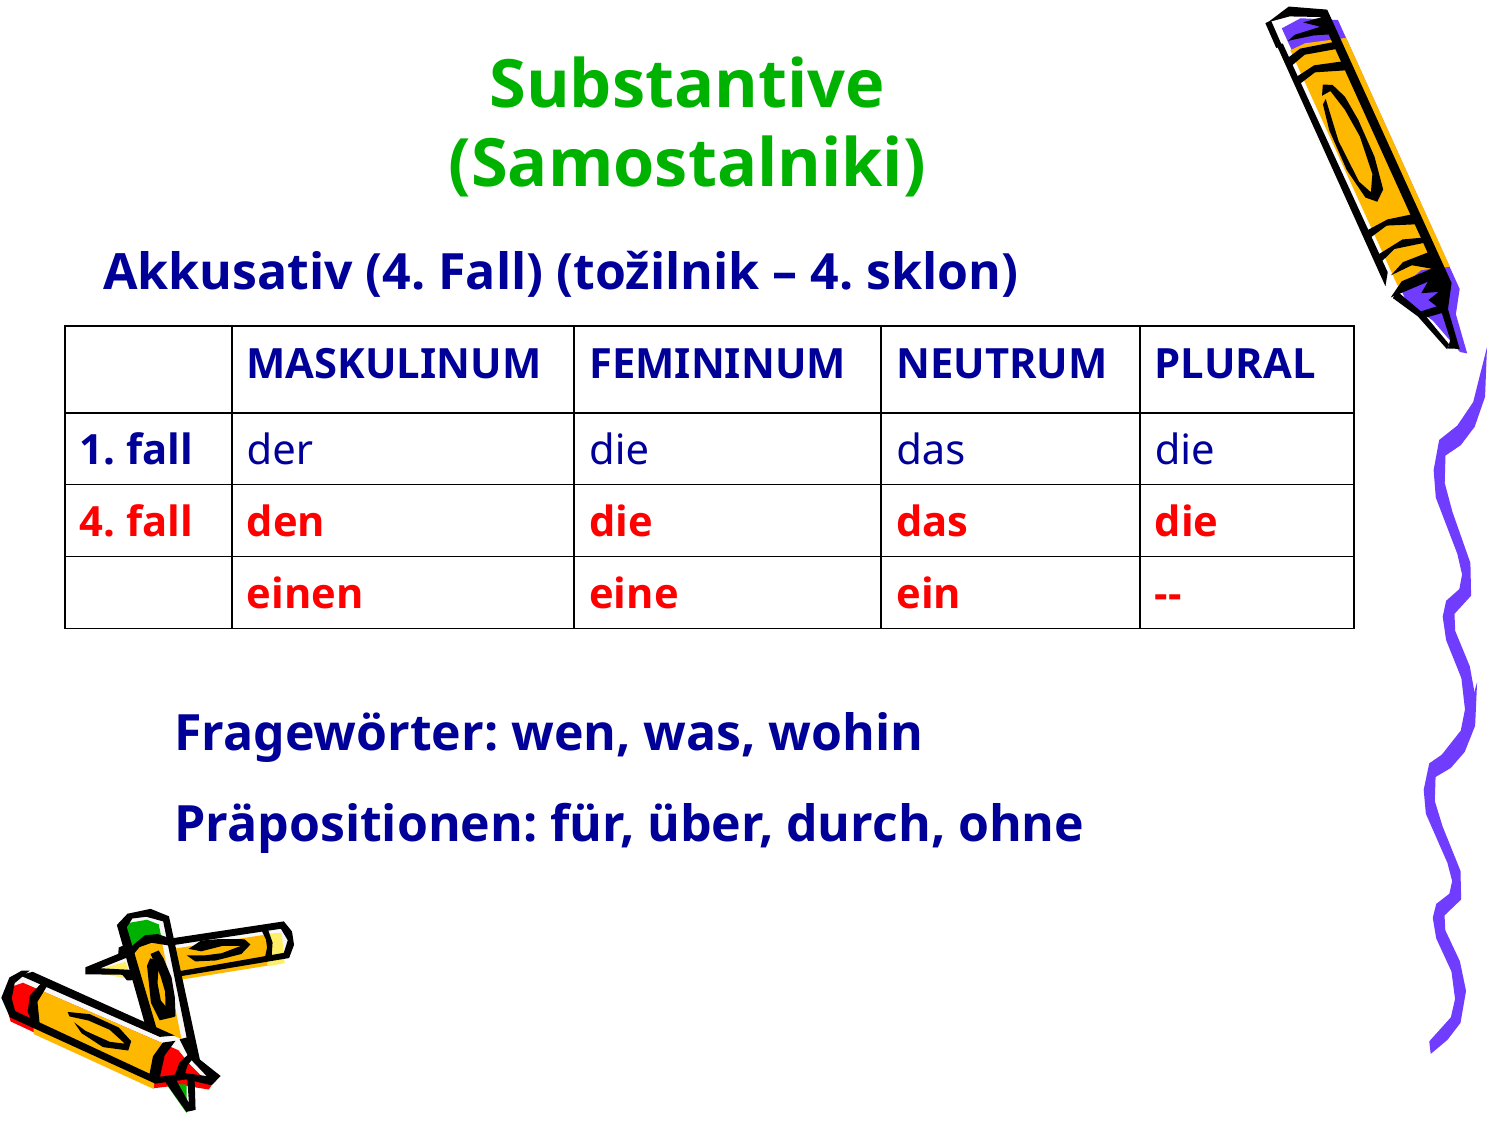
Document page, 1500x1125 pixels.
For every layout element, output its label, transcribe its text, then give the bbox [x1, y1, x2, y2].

table_header FEMININUM [575, 327, 880, 412]
text_box Akkusativ (4. Fall) (tožilnik – 4. sklon) [41, 231, 1081, 307]
title Substantive (Samostalniki) [123, 42, 1251, 208]
table_cell die [575, 485, 880, 556]
table_header MASKULINUM [233, 327, 573, 412]
table_cell -- [1141, 557, 1353, 628]
table_cell 1. fall [66, 414, 231, 484]
table_cell [66, 557, 231, 628]
table_cell eine [575, 557, 880, 628]
table_header PLURAL [1141, 327, 1353, 412]
table_cell das [882, 414, 1139, 484]
table_cell ein [882, 557, 1139, 628]
table_header NEUTRUM [882, 327, 1139, 412]
table_cell einen [233, 557, 573, 628]
table_header [66, 327, 231, 412]
text_box Fragewörter: wen, was, wohin Präpositionen: für, über, durch, ohne [159, 692, 1424, 858]
table_cell den [233, 485, 573, 556]
table_cell die [1141, 485, 1353, 556]
table_cell das [882, 485, 1139, 556]
table_cell die [575, 414, 880, 484]
table_cell die [1141, 414, 1353, 484]
table_cell der [233, 414, 573, 484]
table_cell 4. fall [66, 485, 231, 556]
